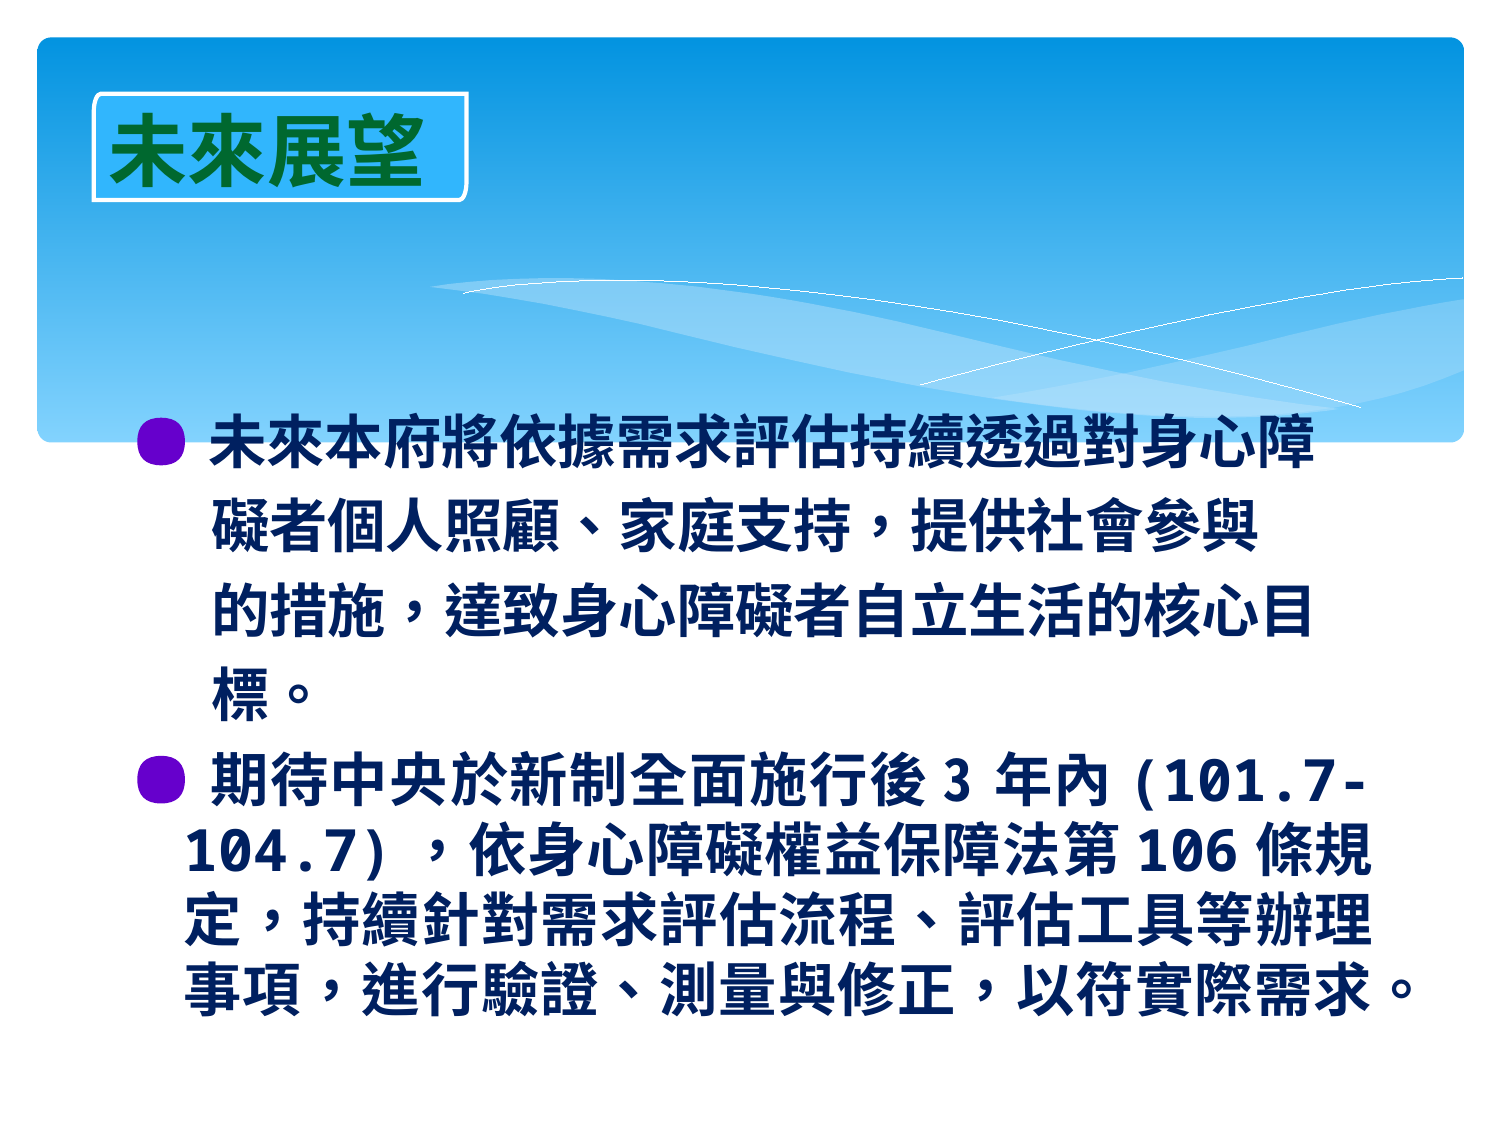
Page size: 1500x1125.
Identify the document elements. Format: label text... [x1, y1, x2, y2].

list 未來本府將依據需求評估持續透過對身心障 礙者個人照顧、家庭支持，提供社會參與 的措施，達致身心障礙者自立生活的核心目 標。 期待中央於新制全面施行後3年內(101.7-104.7)，依身心障礙權益保障法第106條規定，持續針對需求評估流程、評估工具等辦理事項，進行驗證、測量與修正，以符實際需求。 [123, 397, 1388, 1005]
text_box 未來展望 [93, 93, 467, 201]
